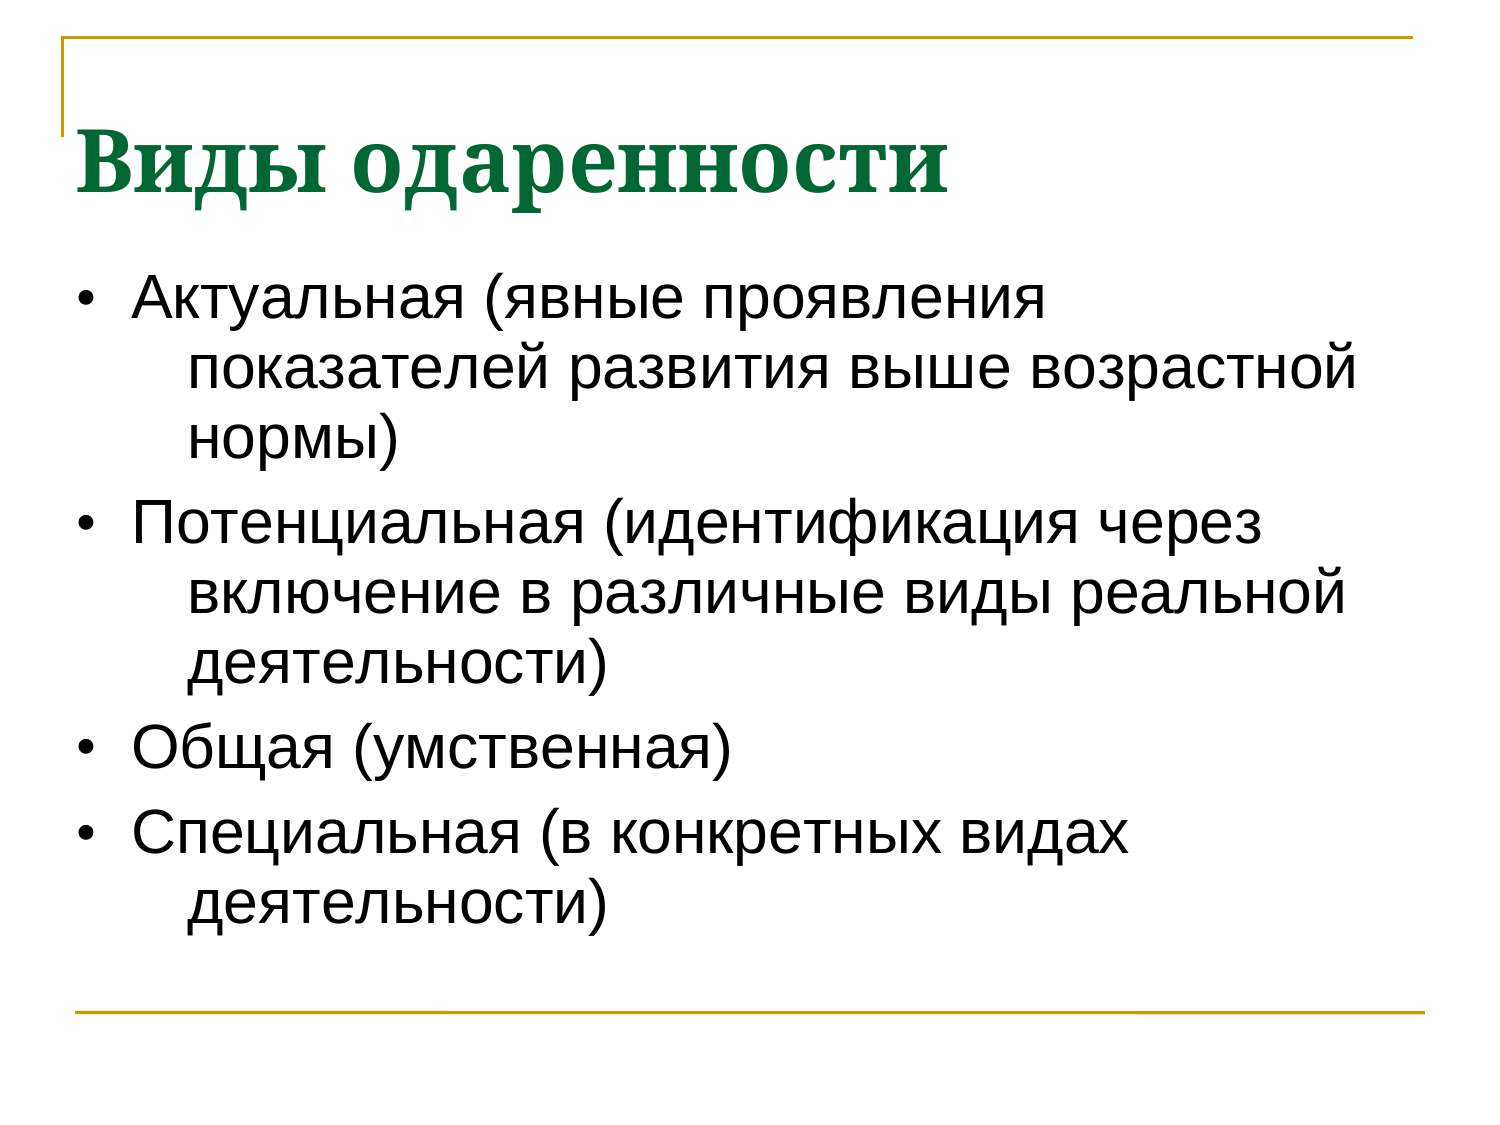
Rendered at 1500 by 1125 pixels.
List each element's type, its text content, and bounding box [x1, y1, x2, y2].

title Виды одаренности [75, 52, 1425, 262]
list Актуальная (явные проявления показателей развития выше возрастной нормы) Потенциальная (идентификация через включение в различные виды реальной деятельности) Общая (умственная) Специальная (в конкретных видах деятельности) [75, 262, 1425, 991]
